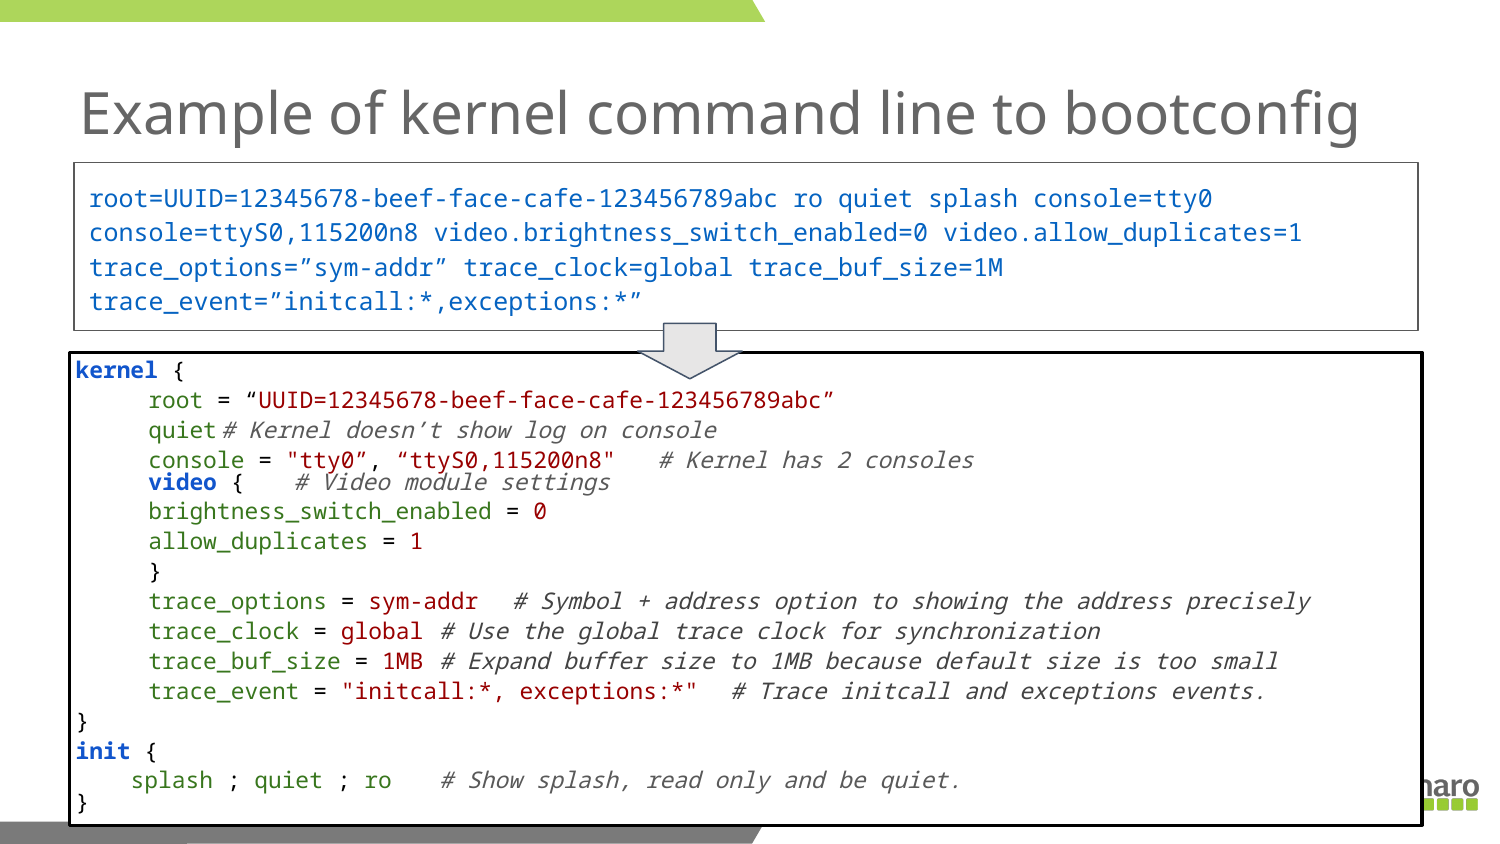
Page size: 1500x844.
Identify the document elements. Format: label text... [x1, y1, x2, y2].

picture [1424, 770, 1481, 825]
title Example of kernel command line to bootconfig [73, 59, 1477, 163]
text_box root=UUID=12345678-beef-face-cafe-123456789abc ro quiet splash console=tty0 console=ttyS0,115200n8 video.brightness_switch_enabled=0 video.allow_duplicates=1 trace_options=”sym-addr” trace_clock=global trace_buf_size=1M trace_event=”initcall:*,exceptions:*” [73, 162, 1418, 331]
list kernel { root = “UUID=12345678-beef-face-cafe-123456789abc” quiet # Kernel doesn’t show log on console console = "tty0”, “ttyS0,115200n8" # Kernel has 2 consoles video { # Video module settings brightness_switch_enabled = 0 allow_duplicates = 1 } trace_options = sym-addr # Symbol + address option to showing the address precisely trace_clock = global # Use the global trace clock for synchronization trace_buf_size = 1MB # Expand buffer size to 1MB because default size is too small trace_event = "initcall:*, exceptions:*" # Trace initcall and exceptions events. } init { splash ; quiet ; ro # Show splash, read only and be quiet. } [69, 352, 1422, 826]
text_box [637, 323, 743, 379]
